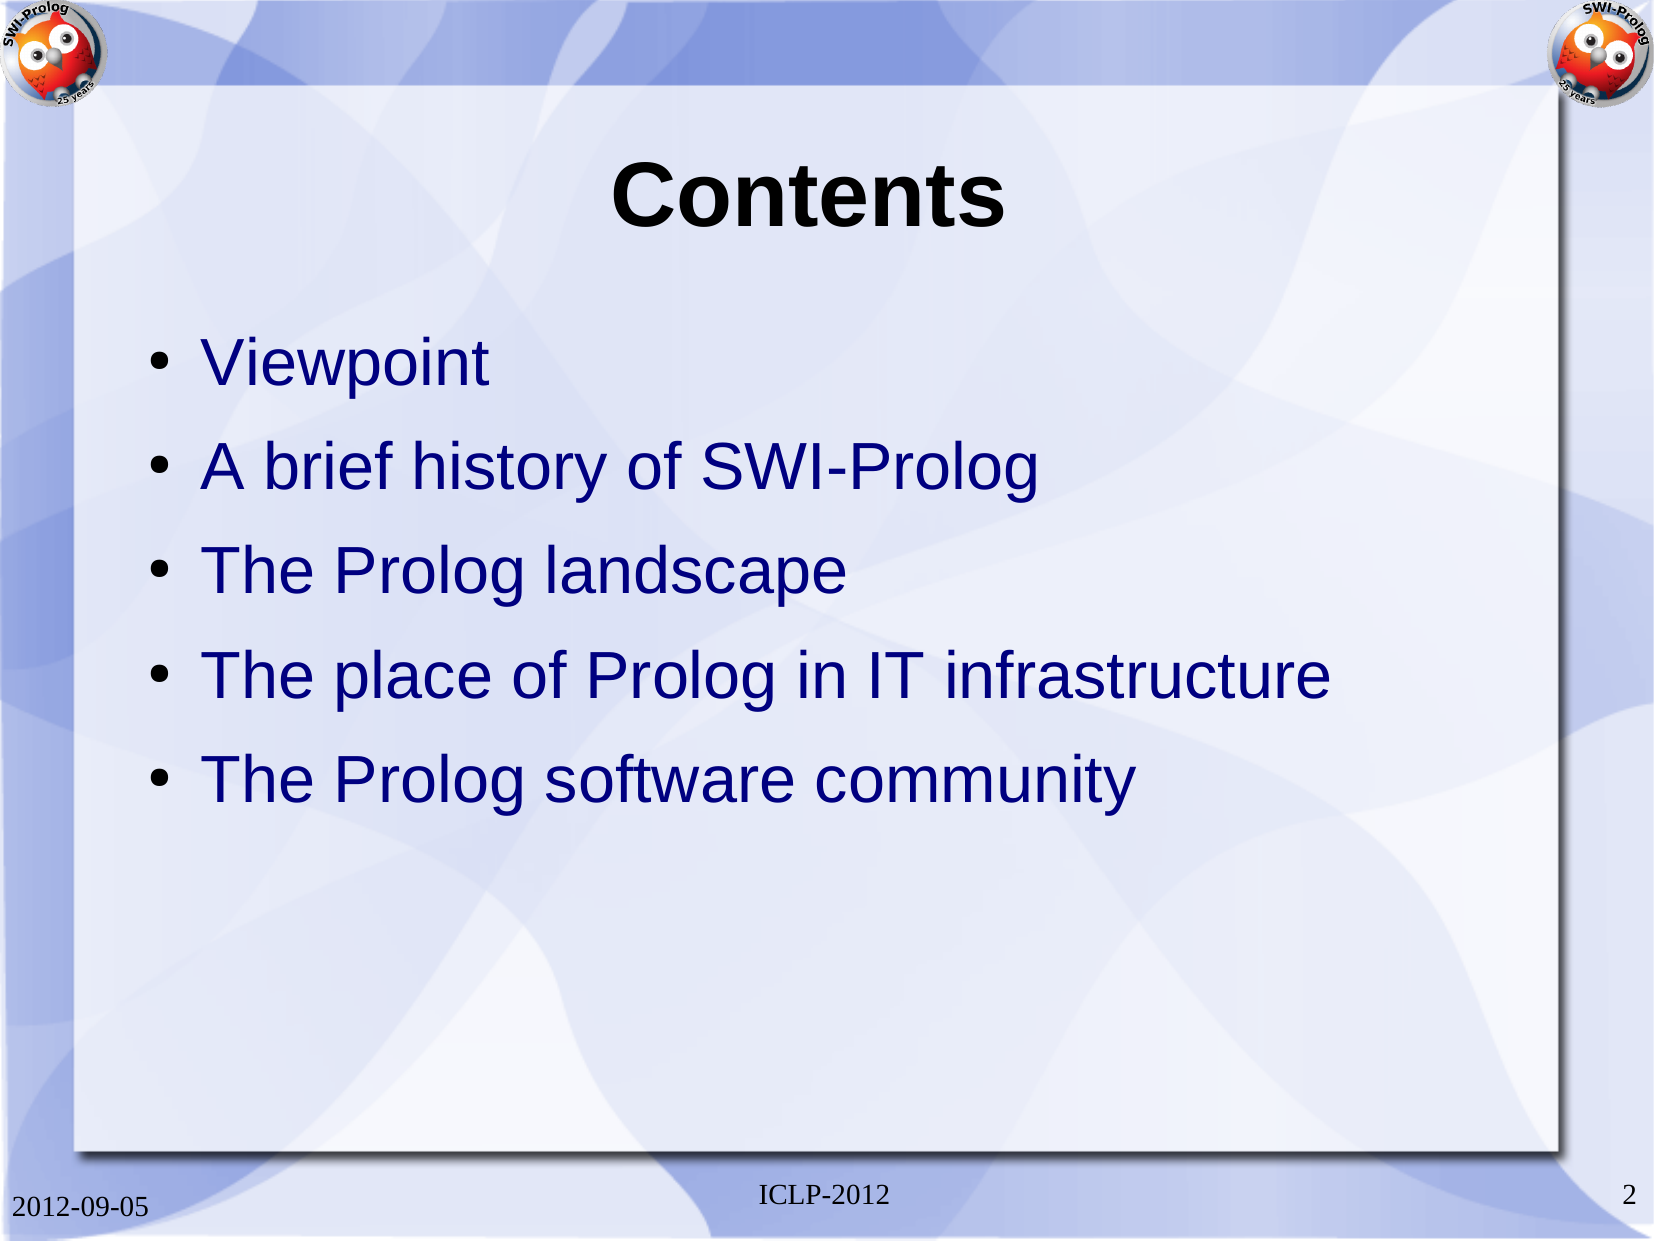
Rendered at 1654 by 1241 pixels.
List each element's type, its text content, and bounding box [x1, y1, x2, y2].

title Contents [82, 90, 1536, 298]
picture [0, 0, 1654, 1241]
list Viewpoint A brief history of SWI-Prolog The Prolog landscape The place of Prolog in IT infrastructure The Prolog software community [129, 324, 1489, 1045]
